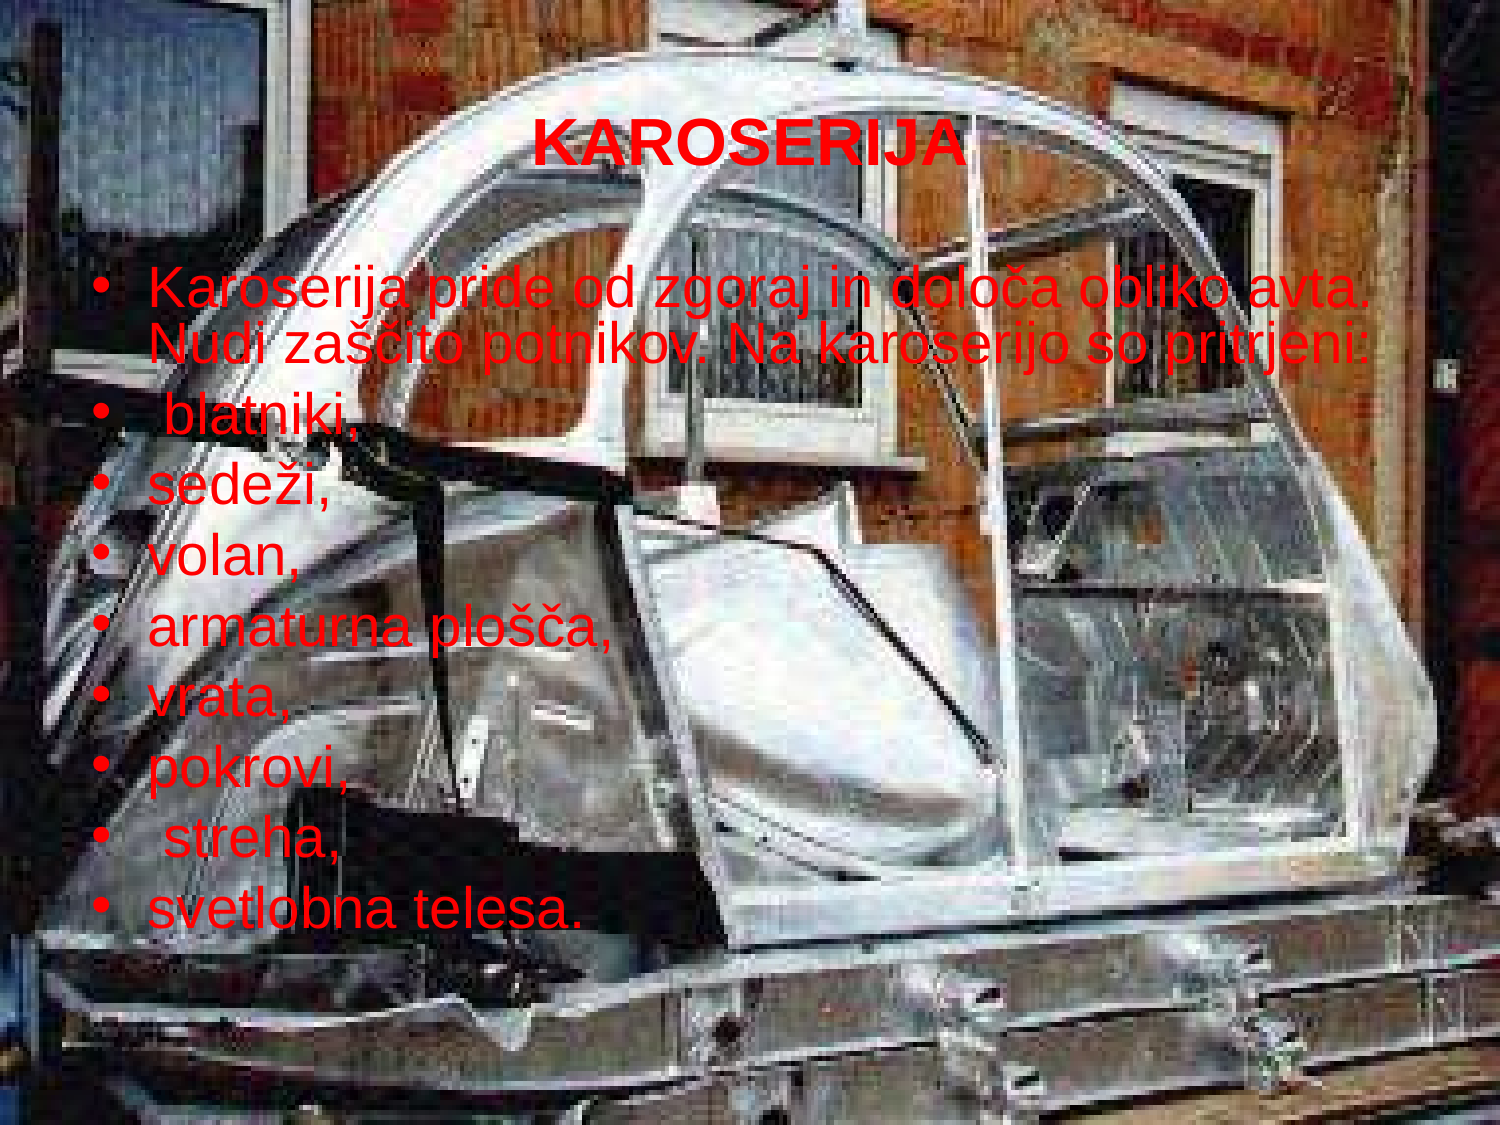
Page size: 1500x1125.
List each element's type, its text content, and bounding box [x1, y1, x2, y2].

picture [0, 0, 1500, 1125]
title KAROSERIJA [75, 45, 1425, 233]
list Karoserija pride od zgoraj in določa obliko avta. Nudi zaščito potnikov. Na karoserijo so pritrjeni: blatniki, sedeži, volan, armaturna plošča, vrata, pokrovi, streha, svetlobna telesa. [76, 255, 1427, 998]
